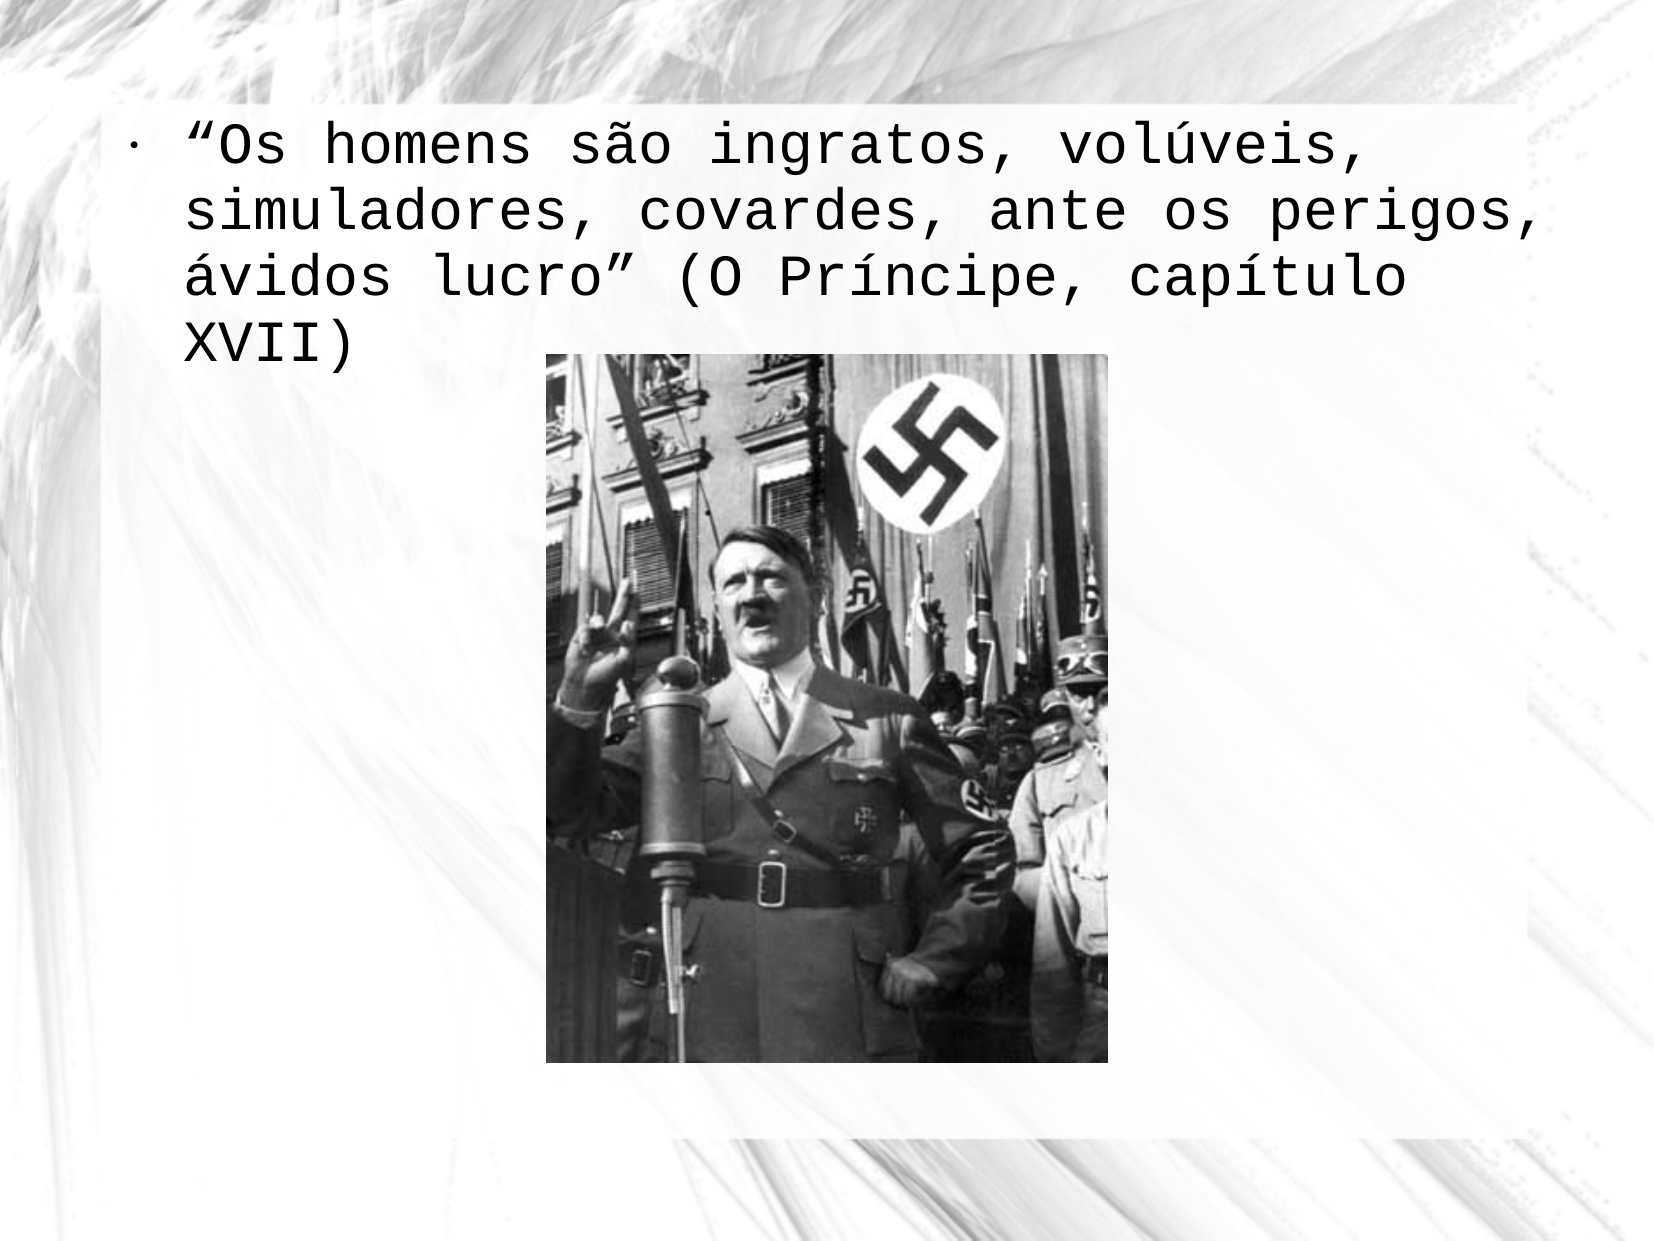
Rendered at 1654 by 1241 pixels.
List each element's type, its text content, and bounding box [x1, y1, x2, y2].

list “Os homens são ingratos, volúveis, simuladores, covardes, ante os perigos, ávidos lucro” (O Príncipe, capítulo XVII) [112, 115, 1565, 414]
picture [0, 0, 1654, 1241]
